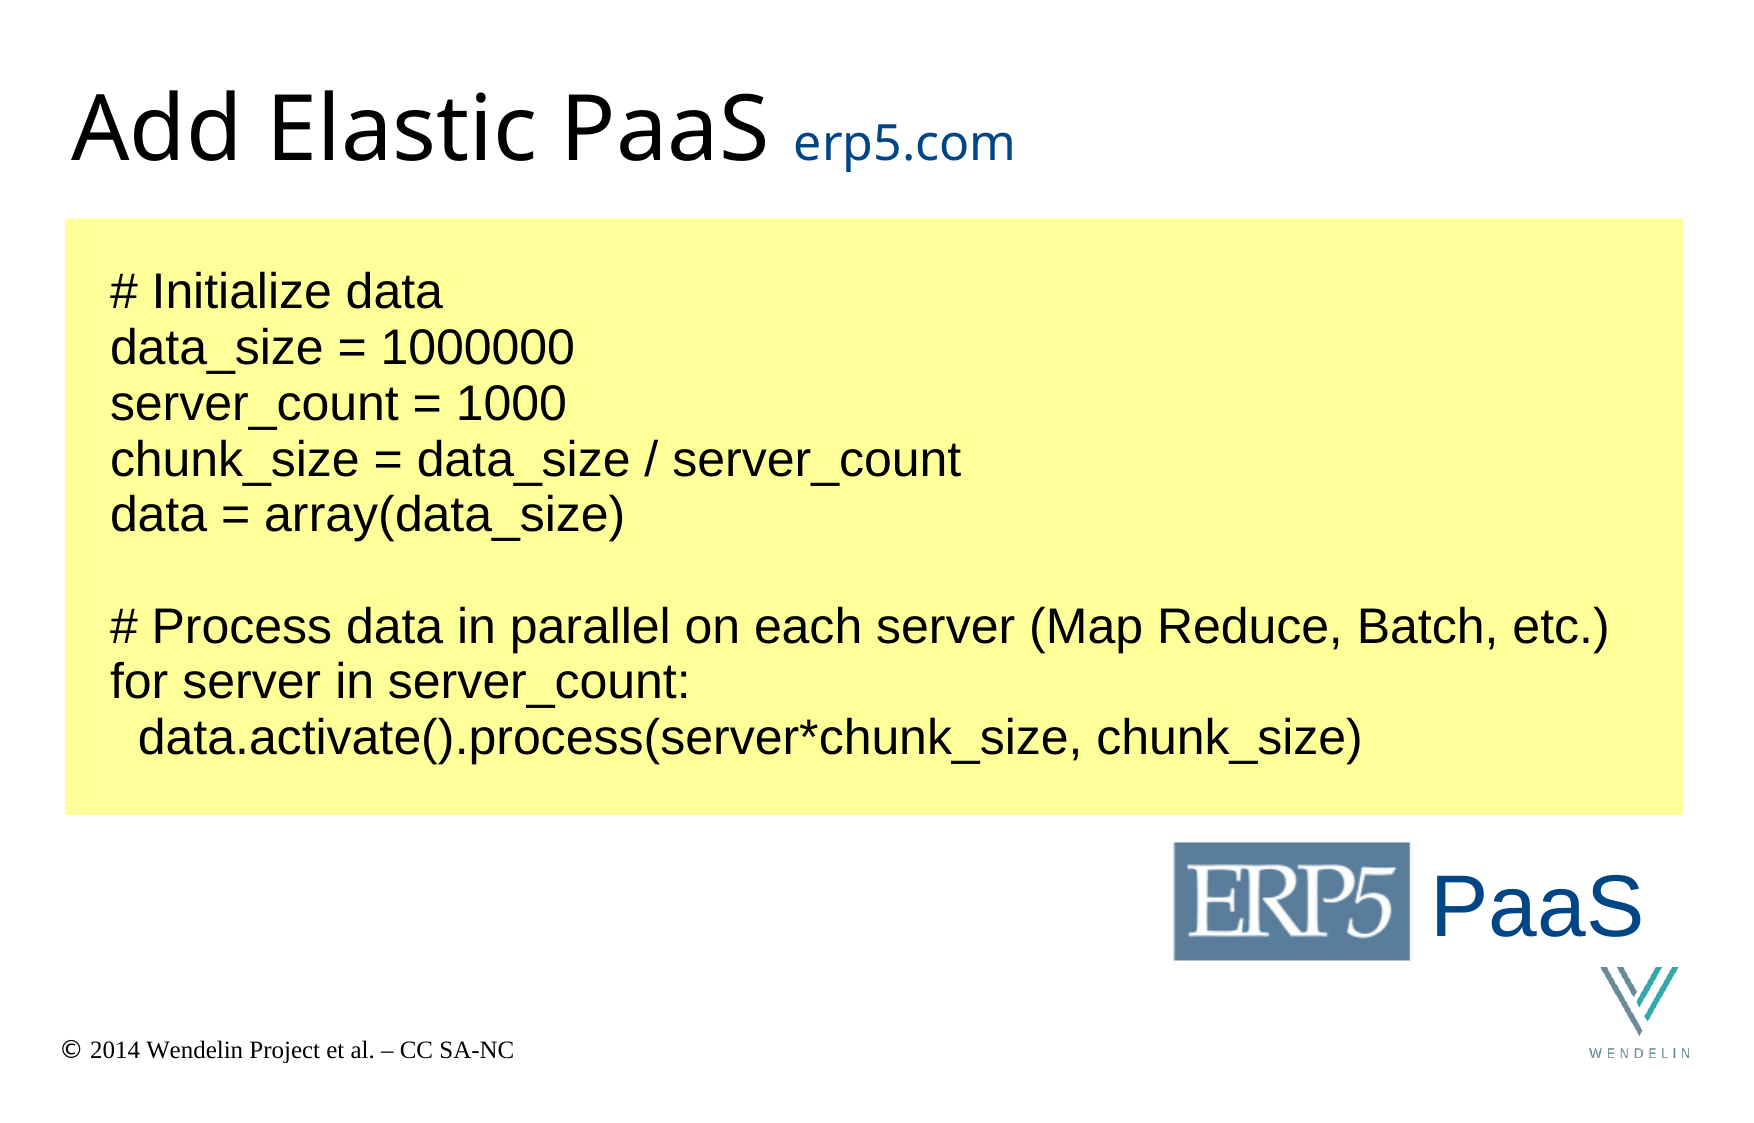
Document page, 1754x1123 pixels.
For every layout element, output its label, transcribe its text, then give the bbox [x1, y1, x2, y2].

picture [1589, 967, 1689, 1058]
text_box # Initialize data data_size = 1000000 server_count = 1000 chunk_size = data_size / server_count data = array(data_size) # Process data in parallel on each server (Map Reduce, Batch, etc.) for server in server_count: data.activate().process(server*chunk_size, chunk_size) [64, 218, 1684, 816]
text_box PaaS [1430, 856, 1645, 957]
picture [1169, 838, 1418, 967]
title Add Elastic PaaS erp5.com [71, 63, 1707, 187]
